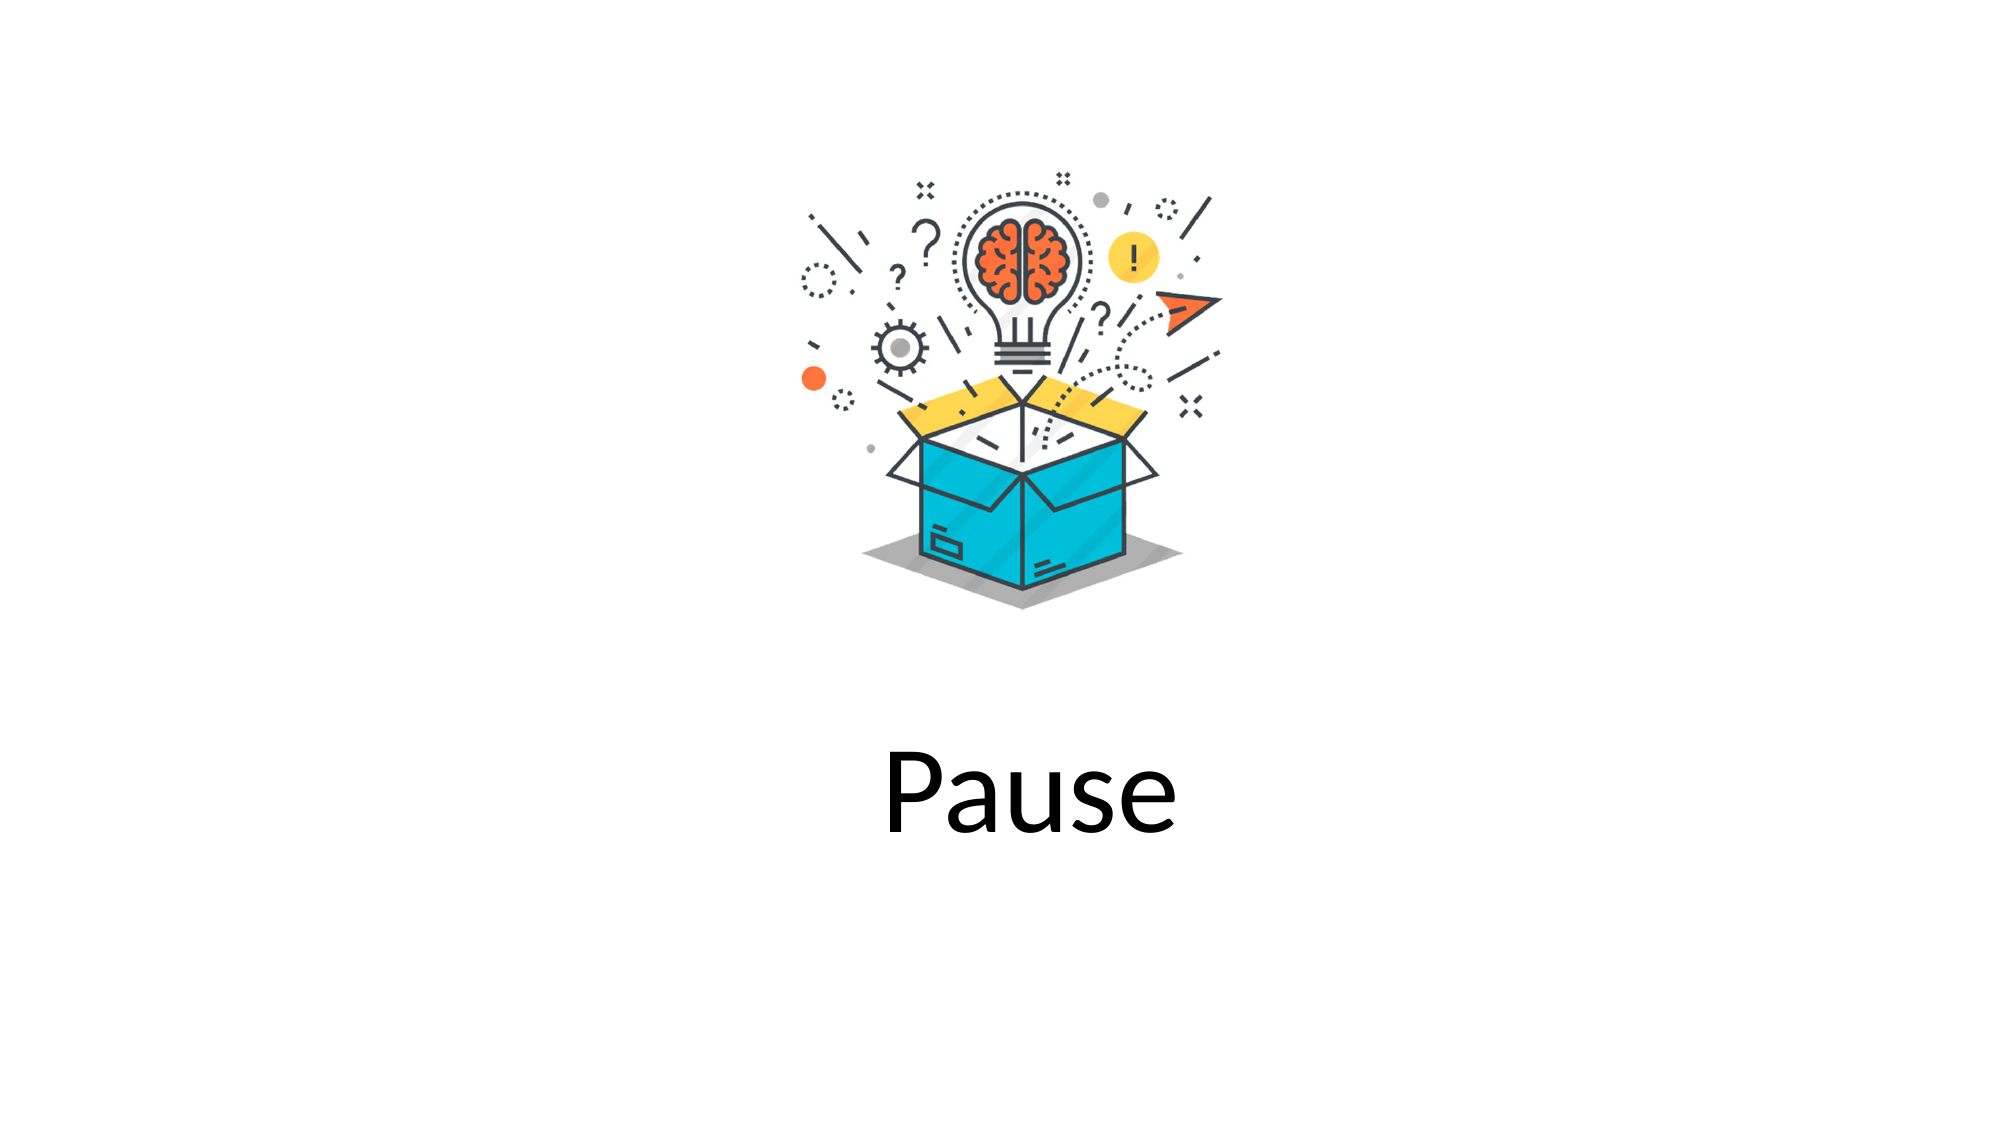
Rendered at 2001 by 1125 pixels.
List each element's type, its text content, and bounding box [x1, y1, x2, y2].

title Pause [866, 430, 1653, 867]
picture [763, 171, 1272, 610]
